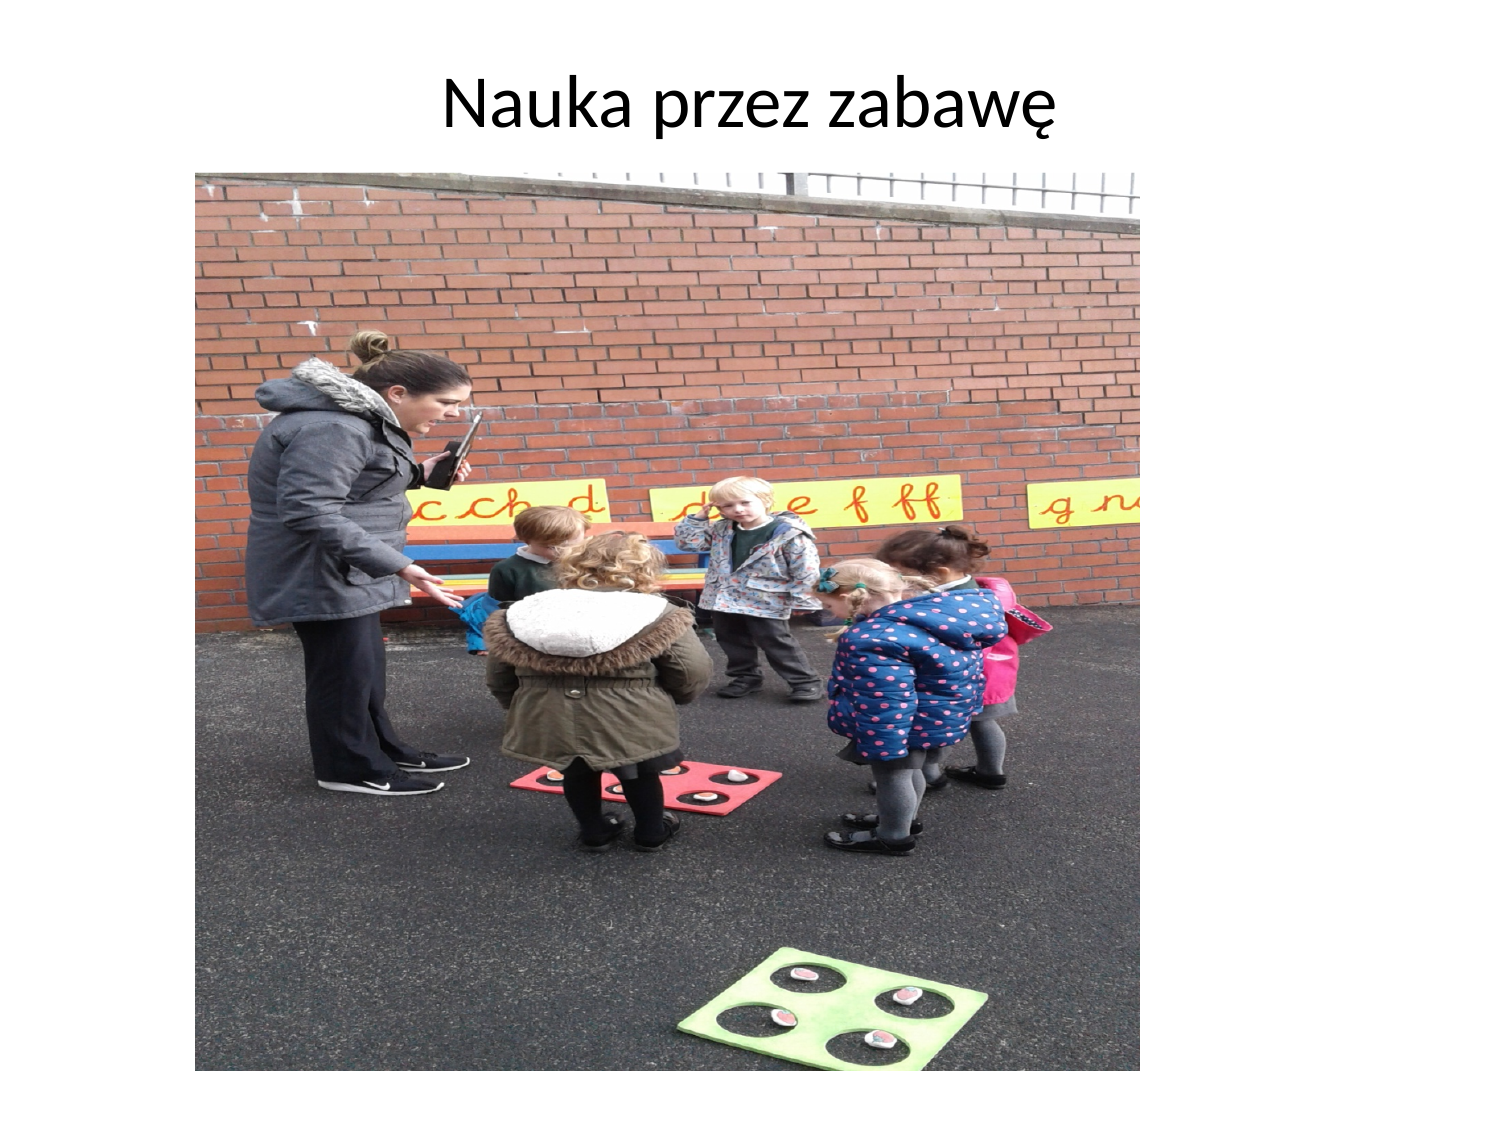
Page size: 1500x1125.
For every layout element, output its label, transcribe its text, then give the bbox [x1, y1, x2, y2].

picture [194, 172, 1140, 1071]
title Nauka przez zabawę [75, 45, 1425, 233]
